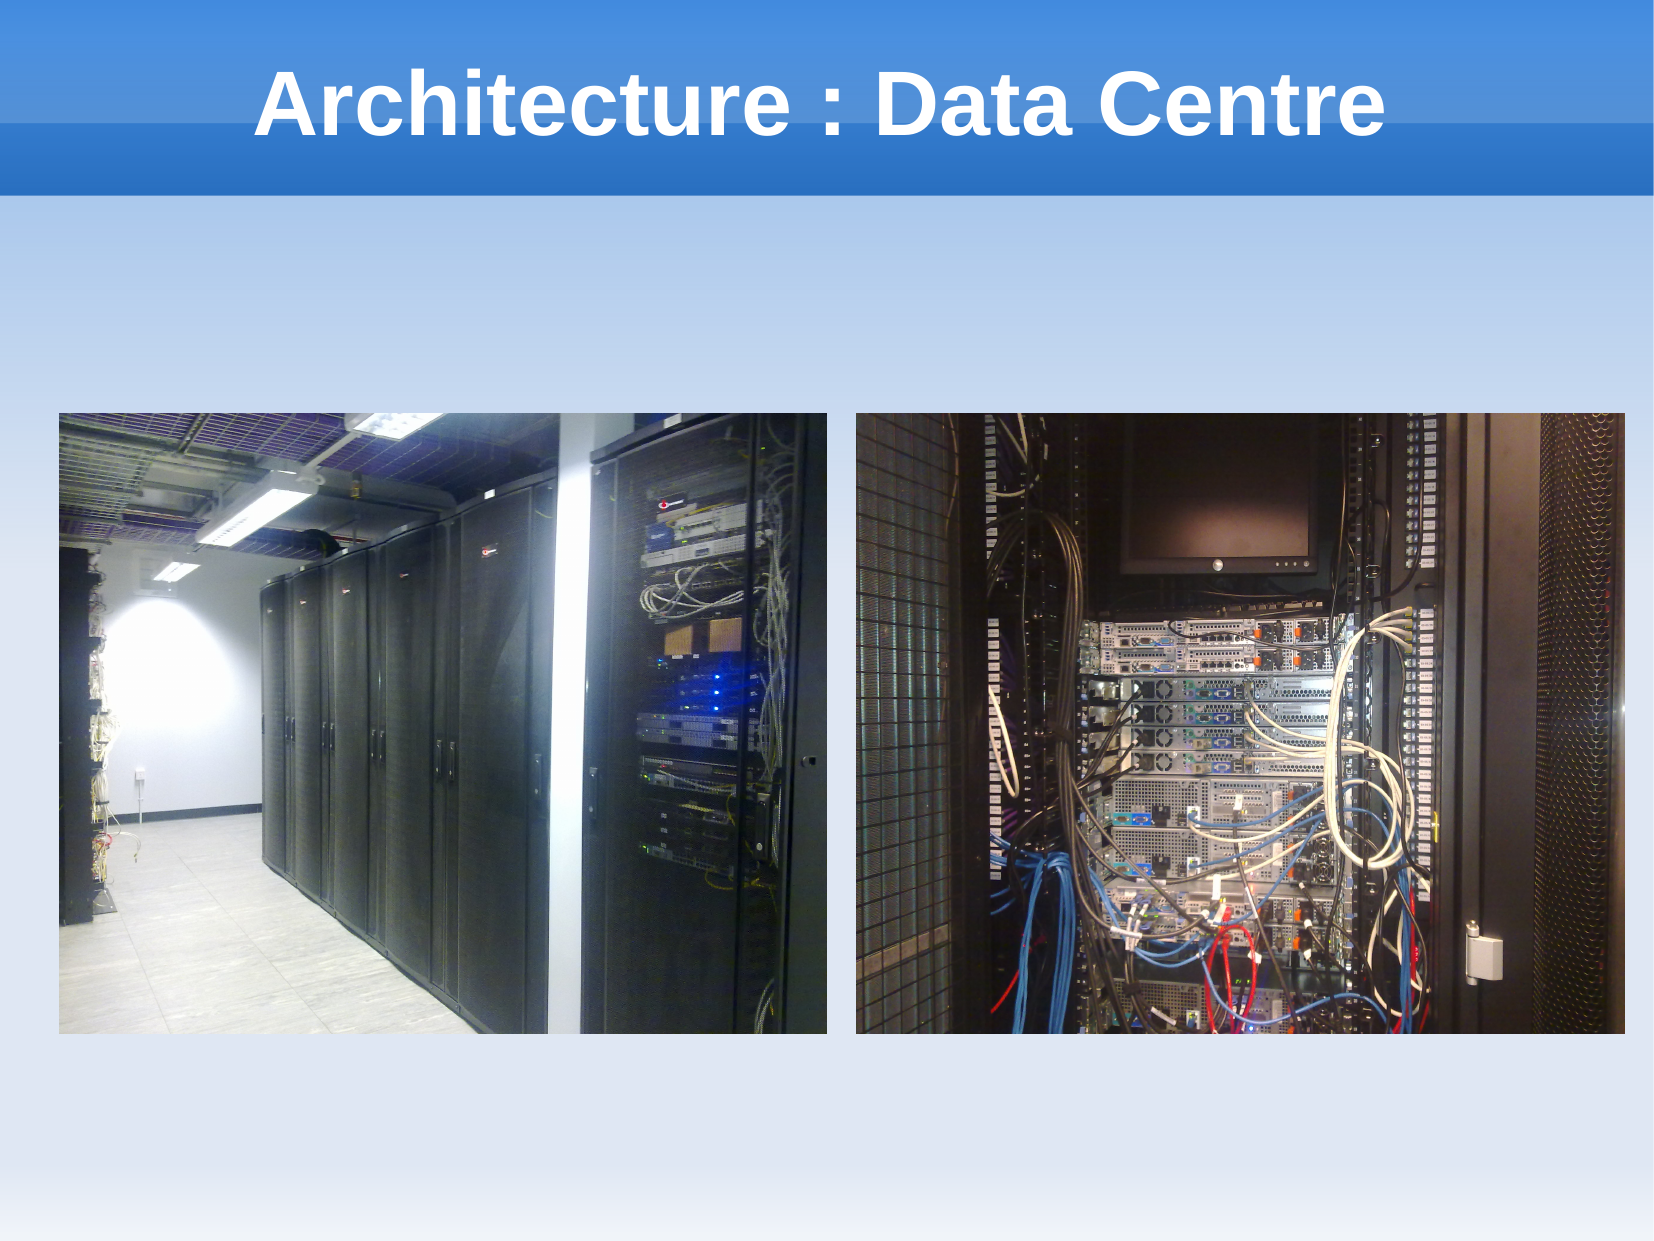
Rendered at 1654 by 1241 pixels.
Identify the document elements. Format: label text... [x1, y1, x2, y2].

picture [0, 0, 1654, 1241]
title Architecture : Data Centre [76, 0, 1565, 208]
